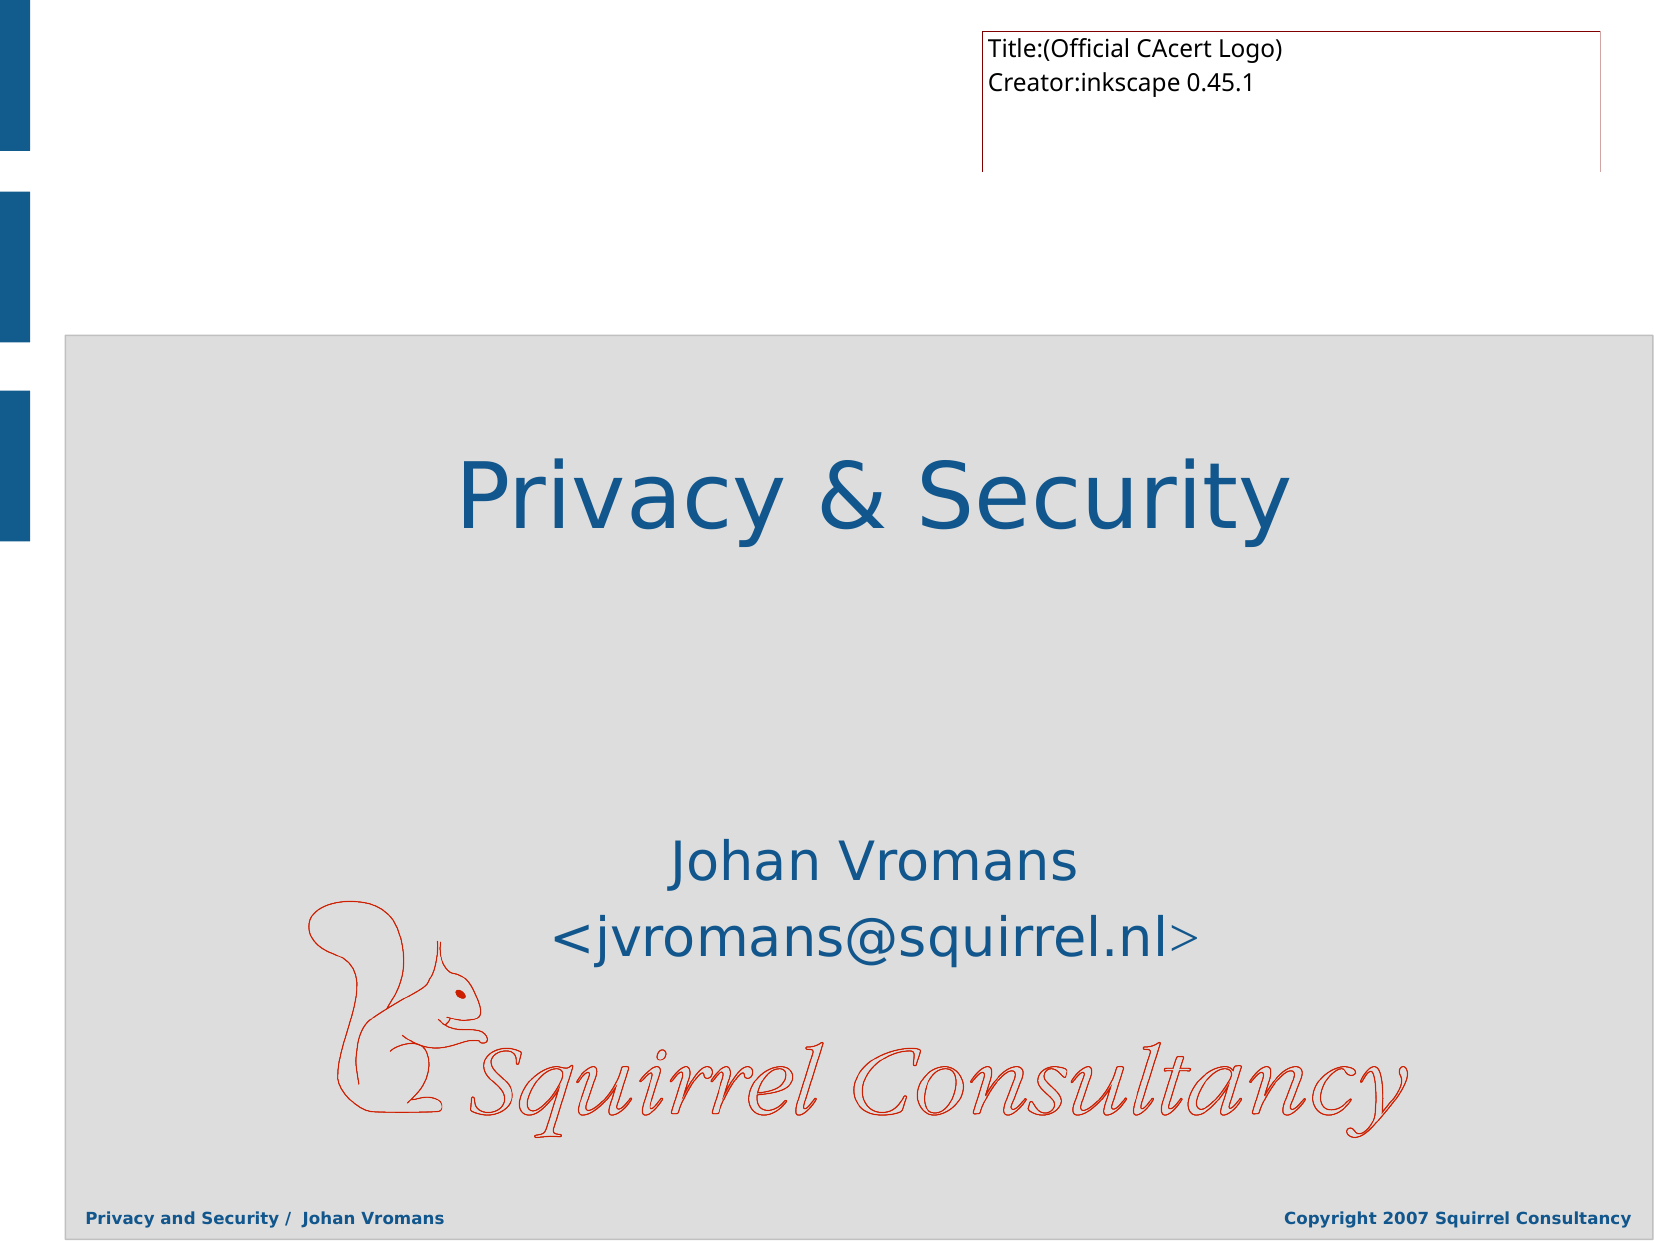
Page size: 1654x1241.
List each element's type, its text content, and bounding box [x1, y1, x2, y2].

text_box Privacy & Security Johan Vromans <jvromans@squirrel.nl> [168, 142, 1581, 1147]
